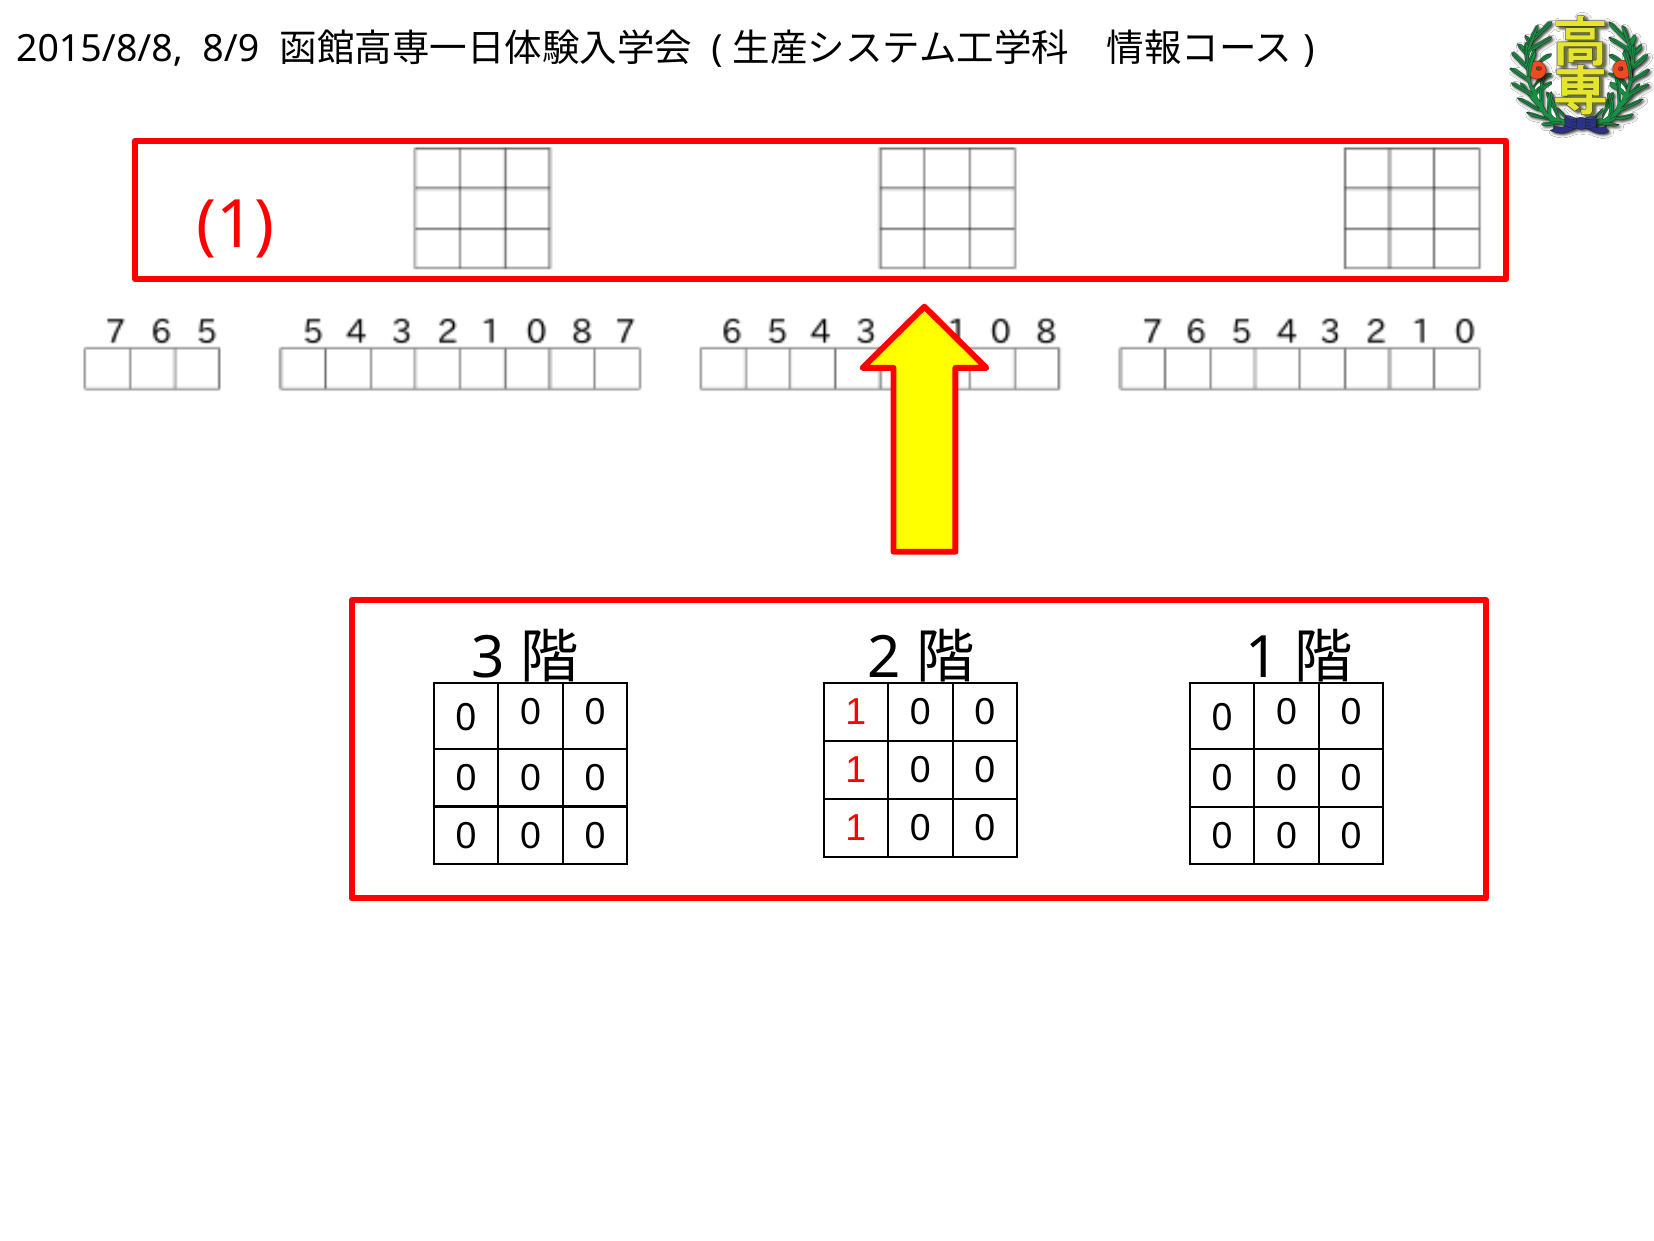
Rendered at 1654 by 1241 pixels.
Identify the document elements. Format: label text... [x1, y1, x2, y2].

table_cell 0 [954, 742, 1016, 798]
table_cell 0 [889, 742, 952, 798]
picture [43, 0, 1654, 416]
table_cell 0 [499, 808, 562, 863]
table_header 1 [825, 684, 887, 740]
table_cell 0 [889, 800, 952, 856]
text_box 3階 [457, 603, 594, 676]
table_header 0 [954, 684, 1016, 740]
table_header 0 [435, 684, 497, 748]
table_header 0 [499, 684, 562, 748]
table_cell 0 [1320, 808, 1382, 863]
text_box [862, 306, 987, 552]
table_cell 1 [825, 742, 887, 798]
table_cell 0 [564, 750, 626, 805]
table_header 0 [1320, 684, 1382, 748]
text_box 1階 [1230, 603, 1367, 676]
table_cell 0 [1320, 750, 1382, 806]
table_cell 0 [1255, 808, 1318, 863]
table_header 0 [1191, 684, 1253, 748]
text_box (1) [181, 169, 298, 251]
table_header 0 [1255, 684, 1318, 748]
table_cell 0 [1255, 750, 1318, 806]
text_box 2階 [852, 603, 989, 676]
table_cell 0 [1191, 750, 1253, 806]
table_header 0 [889, 684, 952, 740]
table_cell 0 [499, 750, 562, 805]
table_cell 0 [435, 808, 497, 863]
table_header 0 [564, 684, 626, 748]
table_cell 1 [825, 800, 887, 856]
table_cell 0 [435, 750, 497, 805]
table_cell 0 [1191, 808, 1253, 863]
table_cell 0 [954, 800, 1016, 856]
table_cell 0 [564, 808, 626, 863]
